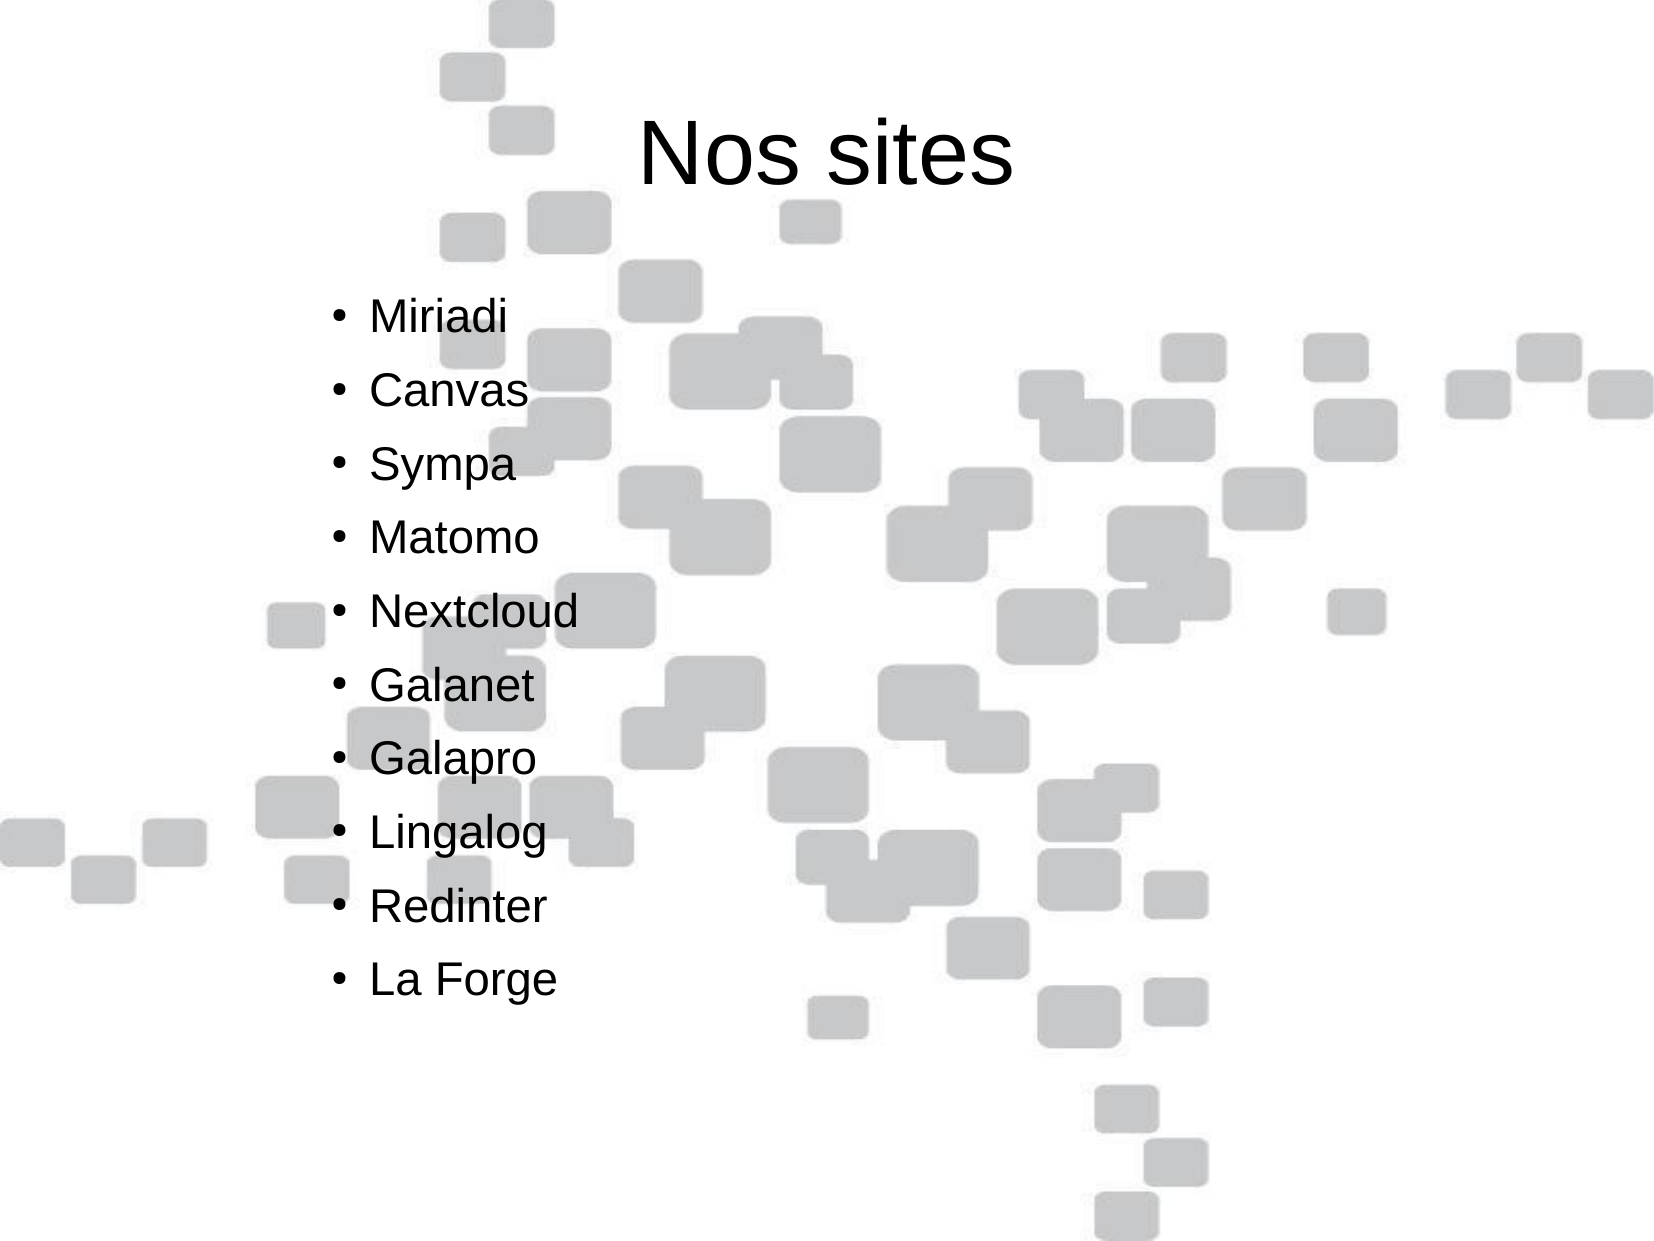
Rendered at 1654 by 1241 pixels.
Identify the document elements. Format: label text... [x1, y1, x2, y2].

picture [0, 0, 1654, 1241]
list Miriadi Canvas Sympa Matomo Nextcloud Galanet Galapro Lingalog Redinter La Forge [318, 290, 1571, 1010]
title Nos sites [82, 49, 1571, 257]
